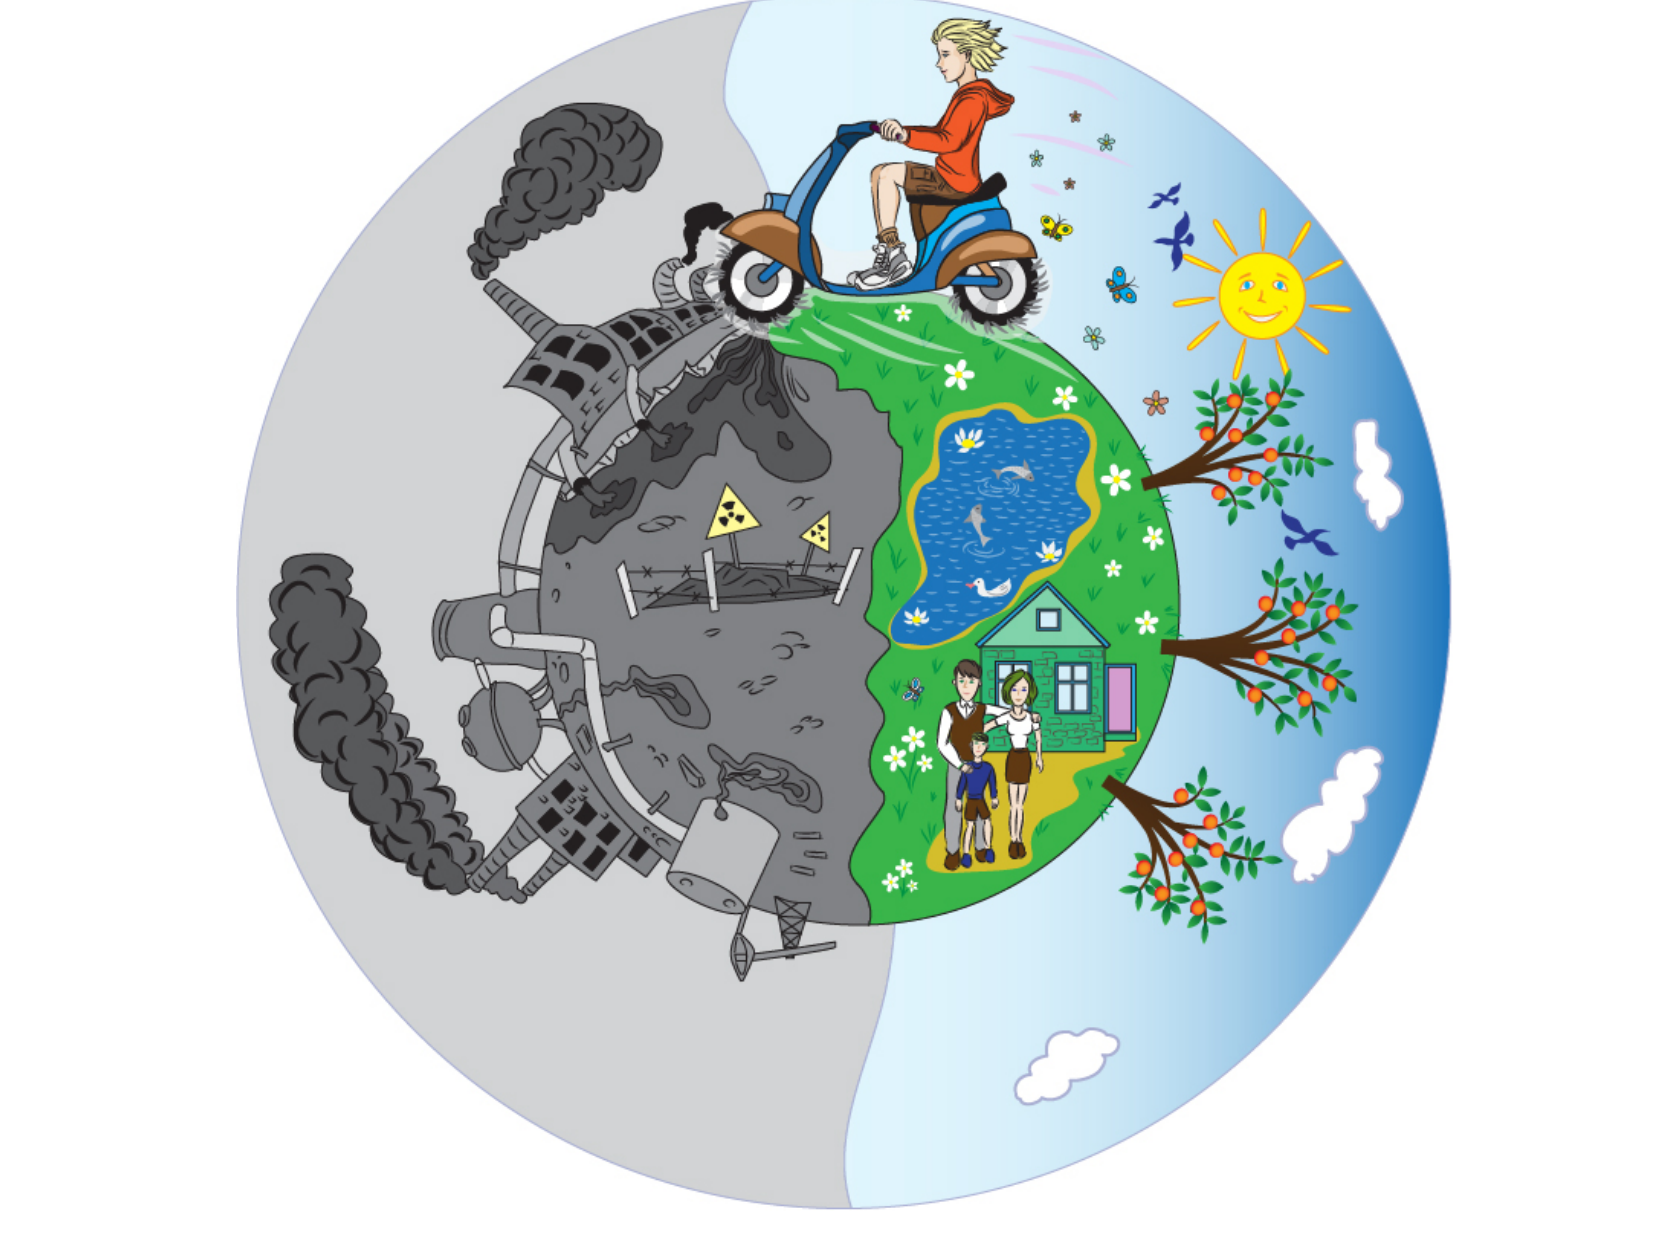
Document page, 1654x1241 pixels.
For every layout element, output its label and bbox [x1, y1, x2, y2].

picture [236, 0, 1453, 1211]
